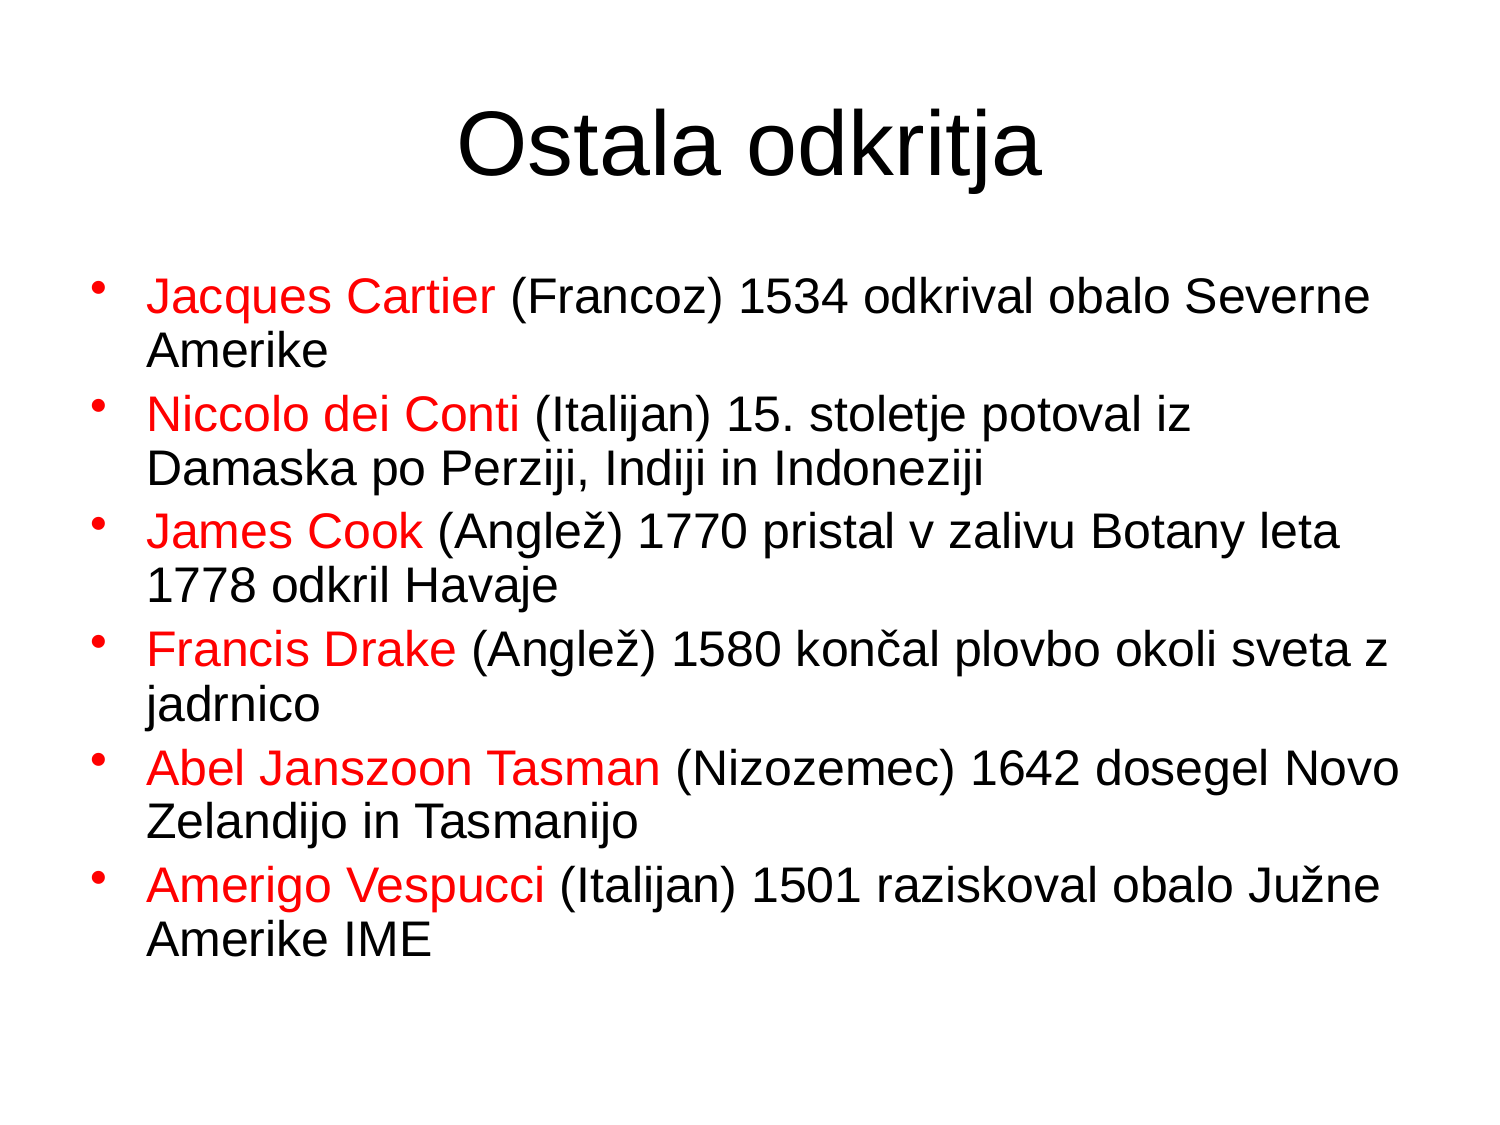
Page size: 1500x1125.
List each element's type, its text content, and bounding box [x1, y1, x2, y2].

title Ostala odkritja [75, 45, 1425, 233]
list Jacques Cartier (Francoz) 1534 odkrival obalo Severne Amerike Niccolo dei Conti (Italijan) 15. stoletje potoval iz Damaska po Perziji, Indiji in Indoneziji James Cook (Anglež) 1770 pristal v zalivu Botany leta 1778 odkril Havaje Francis Drake (Anglež) 1580 končal plovbo okoli sveta z jadrnico Abel Janszoon Tasman (Nizozemec) 1642 dosegel Novo Zelandijo in Tasmanijo Amerigo Vespucci (Italijan) 1501 raziskoval obalo Južne Amerike IME [75, 262, 1425, 1005]
